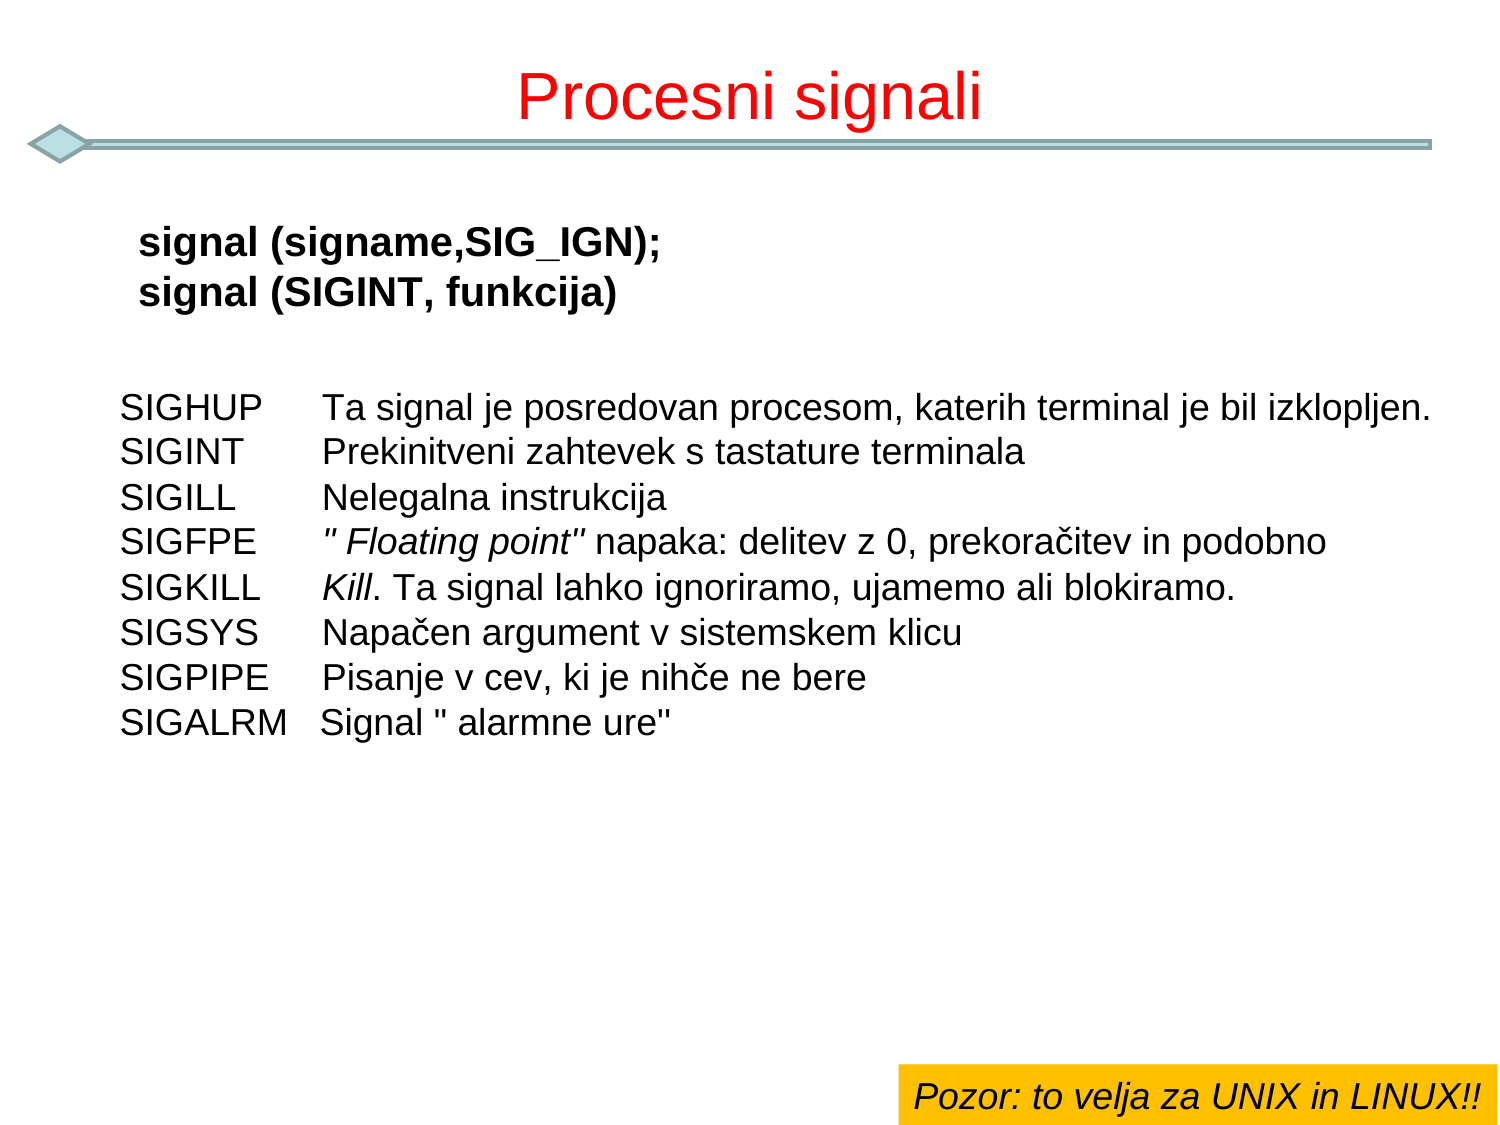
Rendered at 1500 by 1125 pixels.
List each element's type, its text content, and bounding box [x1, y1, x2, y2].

text_box Pozor: to velja za UNIX in LINUX!! [898, 1064, 1497, 1125]
title Procesni signali [75, 45, 1426, 141]
text_box signal (signame,SIG_IGN); signal (SIGINT, funkcija) [123, 206, 689, 323]
text_box SIGHUP Ta signal je posredovan procesom, katerih terminal je bil izklopljen. SIGINT Prekinitveni zahtevek s tastature terminala SIGILL Nelegalna instrukcija SIGFPE " Floating point'' napaka: delitev z 0, prekoračitev in podobno SIGKILL Kill. Ta signal lahko ignoriramo, ujamemo ali blokiramo. SIGSYS Napačen argument v sistemskem klicu SIGPIPE Pisanje v cev, ki je nihče ne bere SIGALRM Signal " alarmne ure'' [104, 374, 1448, 751]
